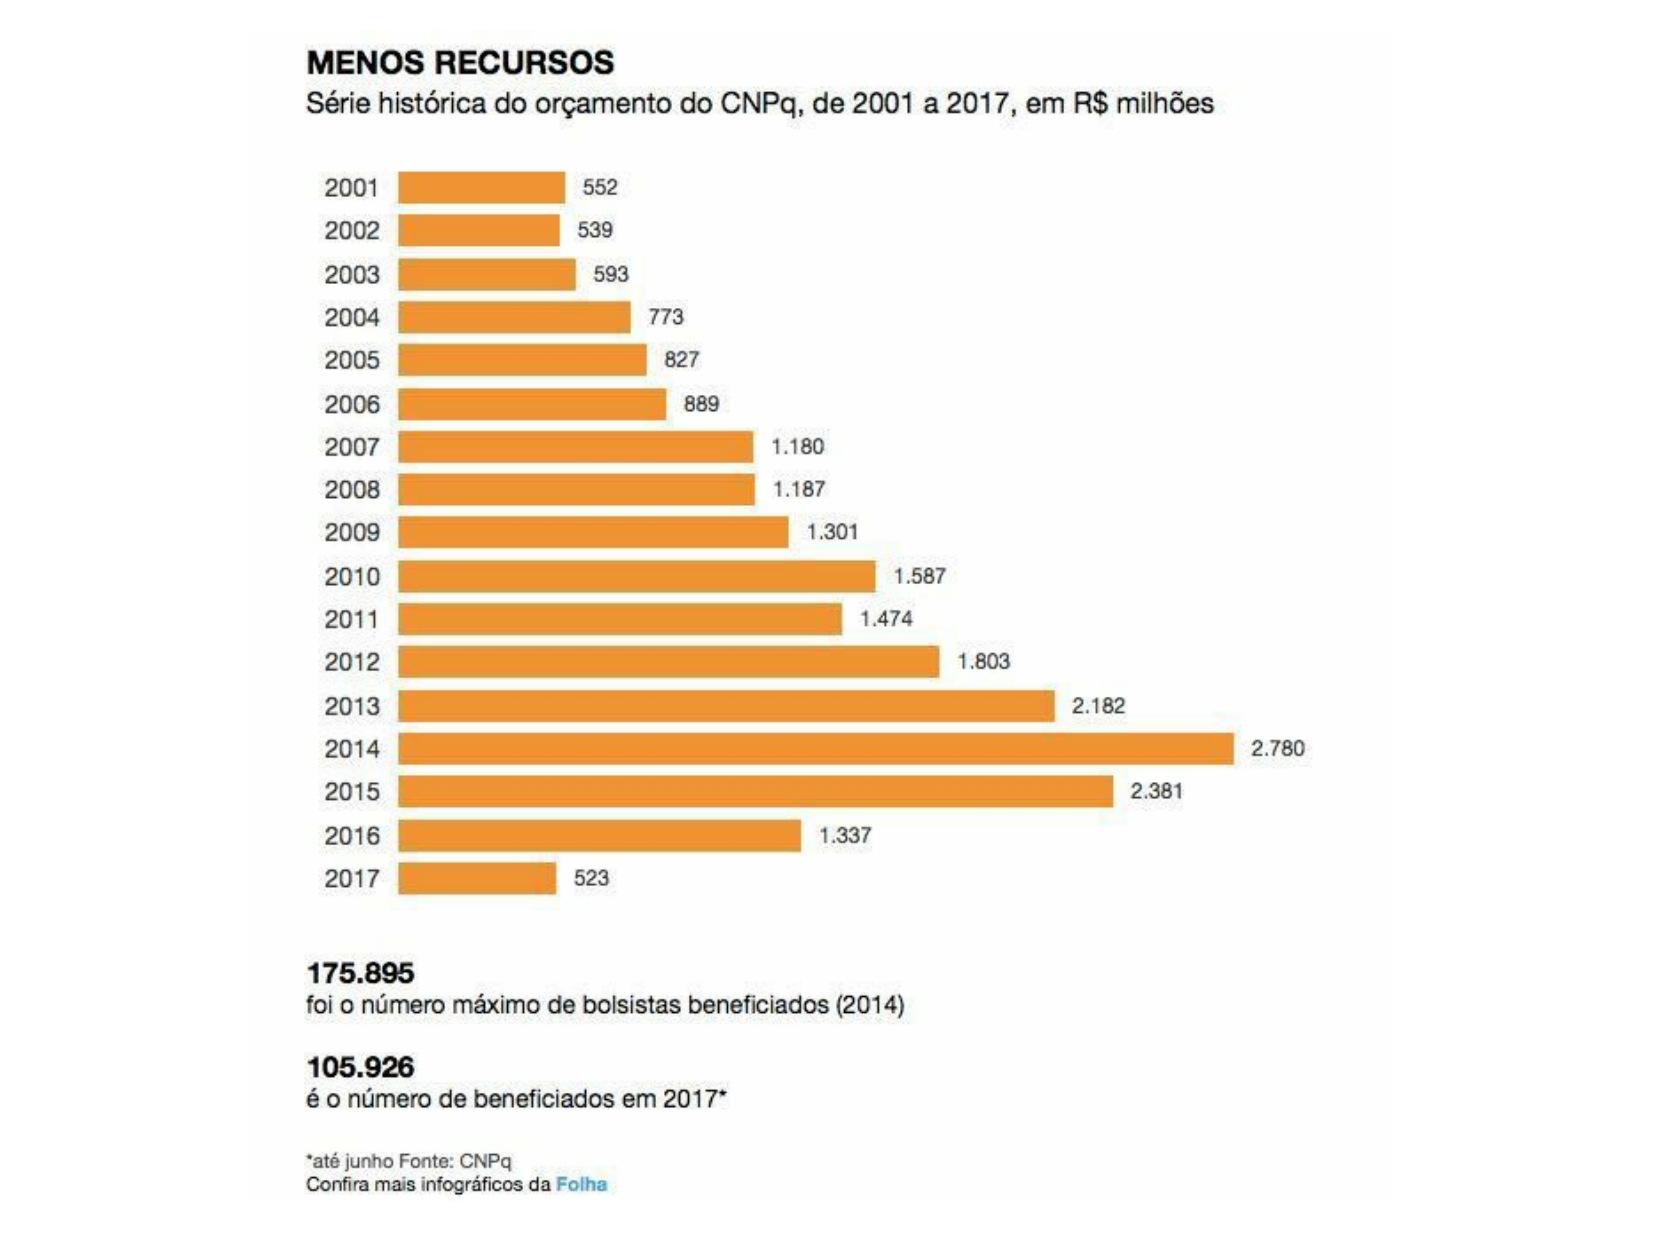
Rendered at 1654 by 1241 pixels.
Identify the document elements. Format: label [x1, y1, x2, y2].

picture [248, 30, 1394, 1202]
